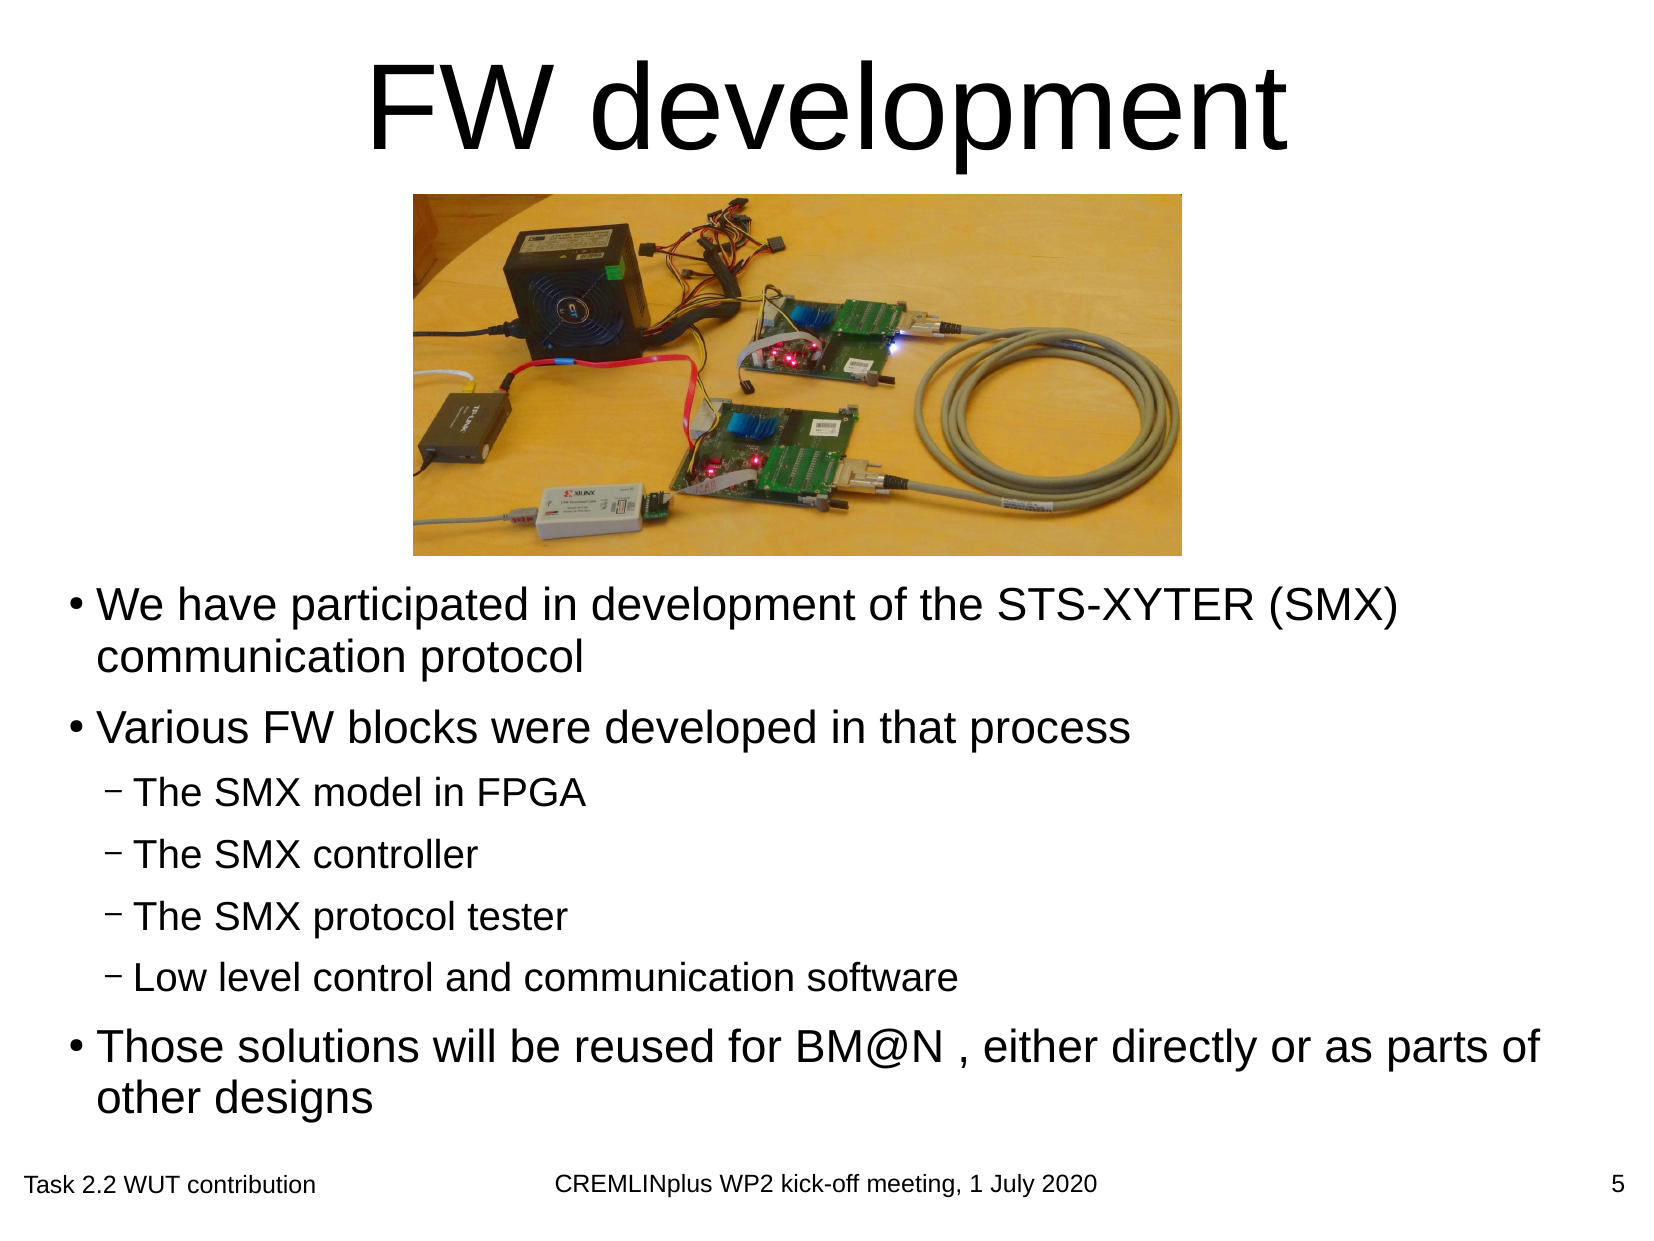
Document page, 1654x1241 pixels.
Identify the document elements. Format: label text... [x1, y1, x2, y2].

list We have participated in development of the STS-XYTER (SMX) communication protocol Various FW blocks were developed in that process The SMX model in FPGA The SMX controller The SMX protocol tester Low level control and communication software Those solutions will be reused for BM@N , either directly or as parts of other designs [59, 578, 1548, 1134]
picture [413, 194, 1182, 556]
title FW development [82, 38, 1571, 176]
